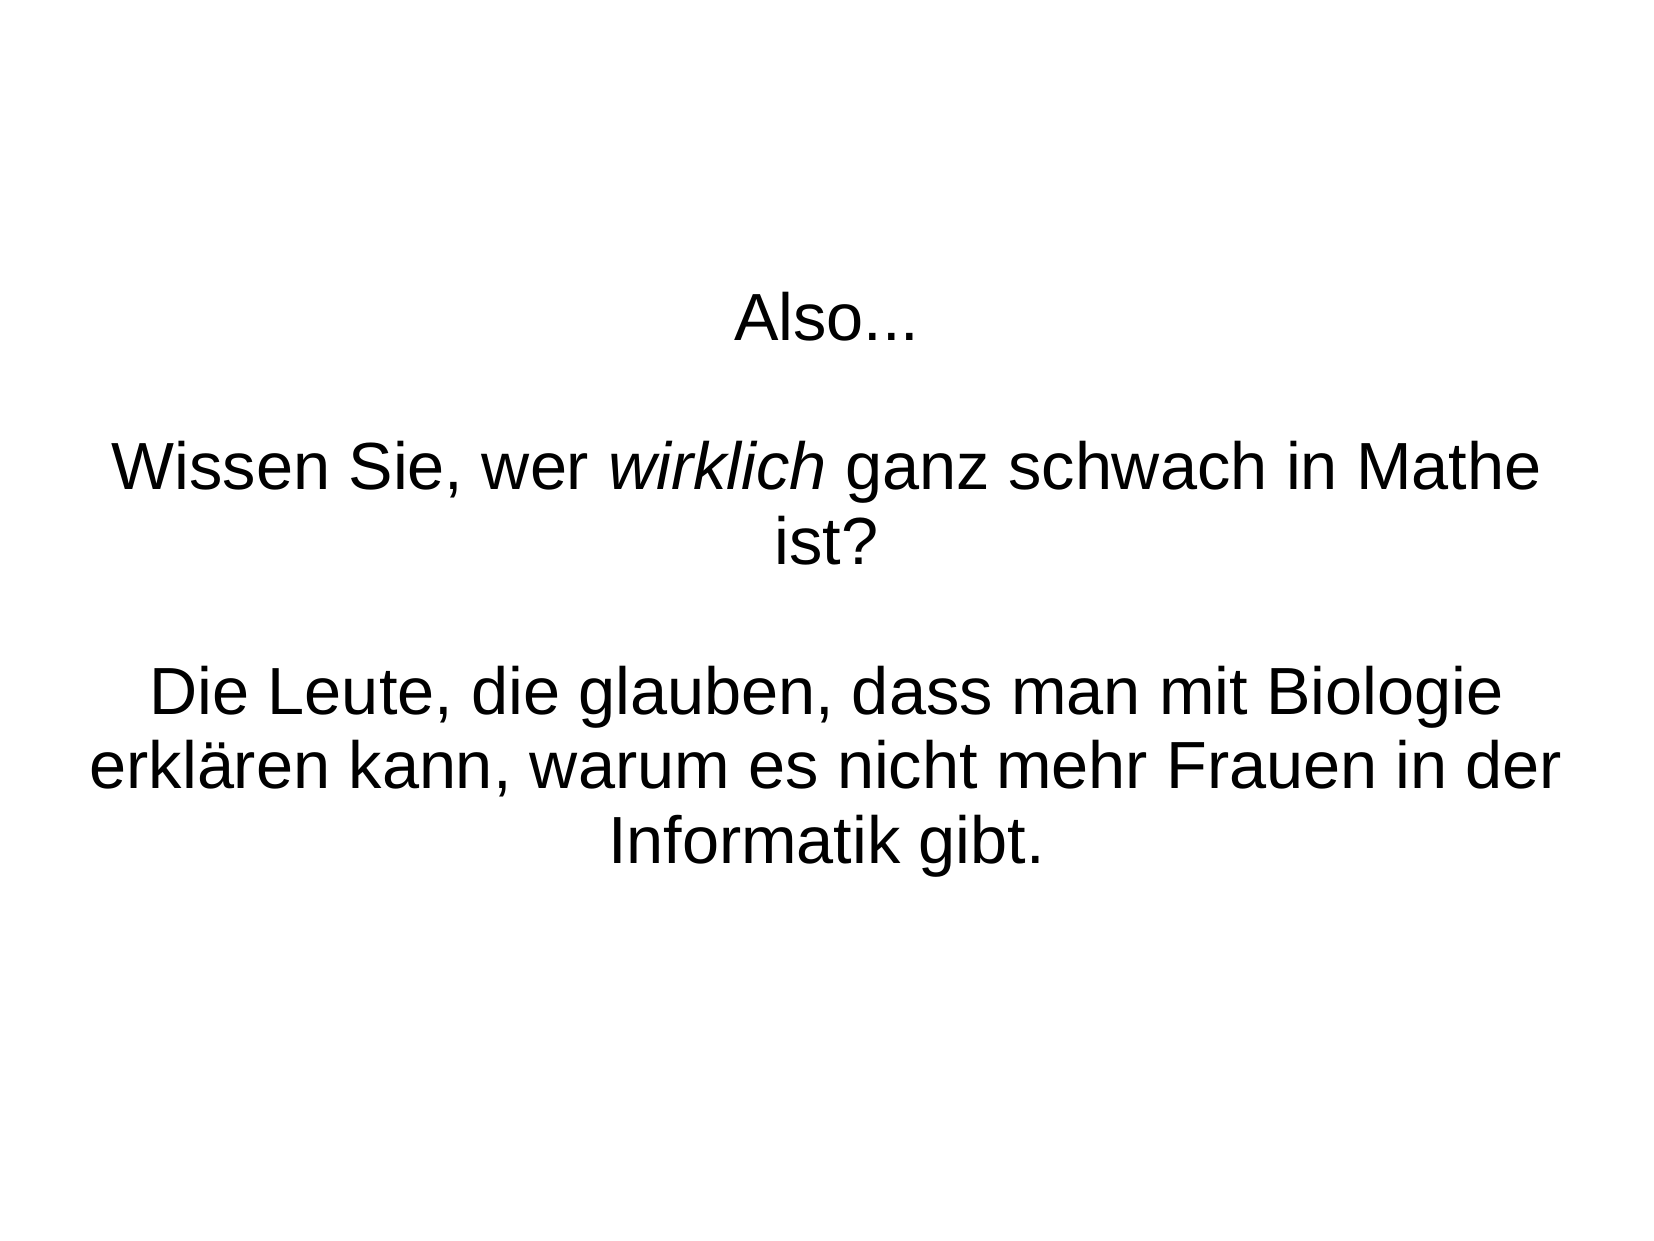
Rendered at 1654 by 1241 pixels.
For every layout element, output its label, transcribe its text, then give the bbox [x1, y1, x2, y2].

subtitle Also... Wissen Sie, wer wirklich ganz schwach in Mathe ist? Die Leute, die glauben, dass man mit Biologie erklären kann, warum es nicht mehr Frauen in der Informatik gibt. [82, 49, 1571, 1109]
